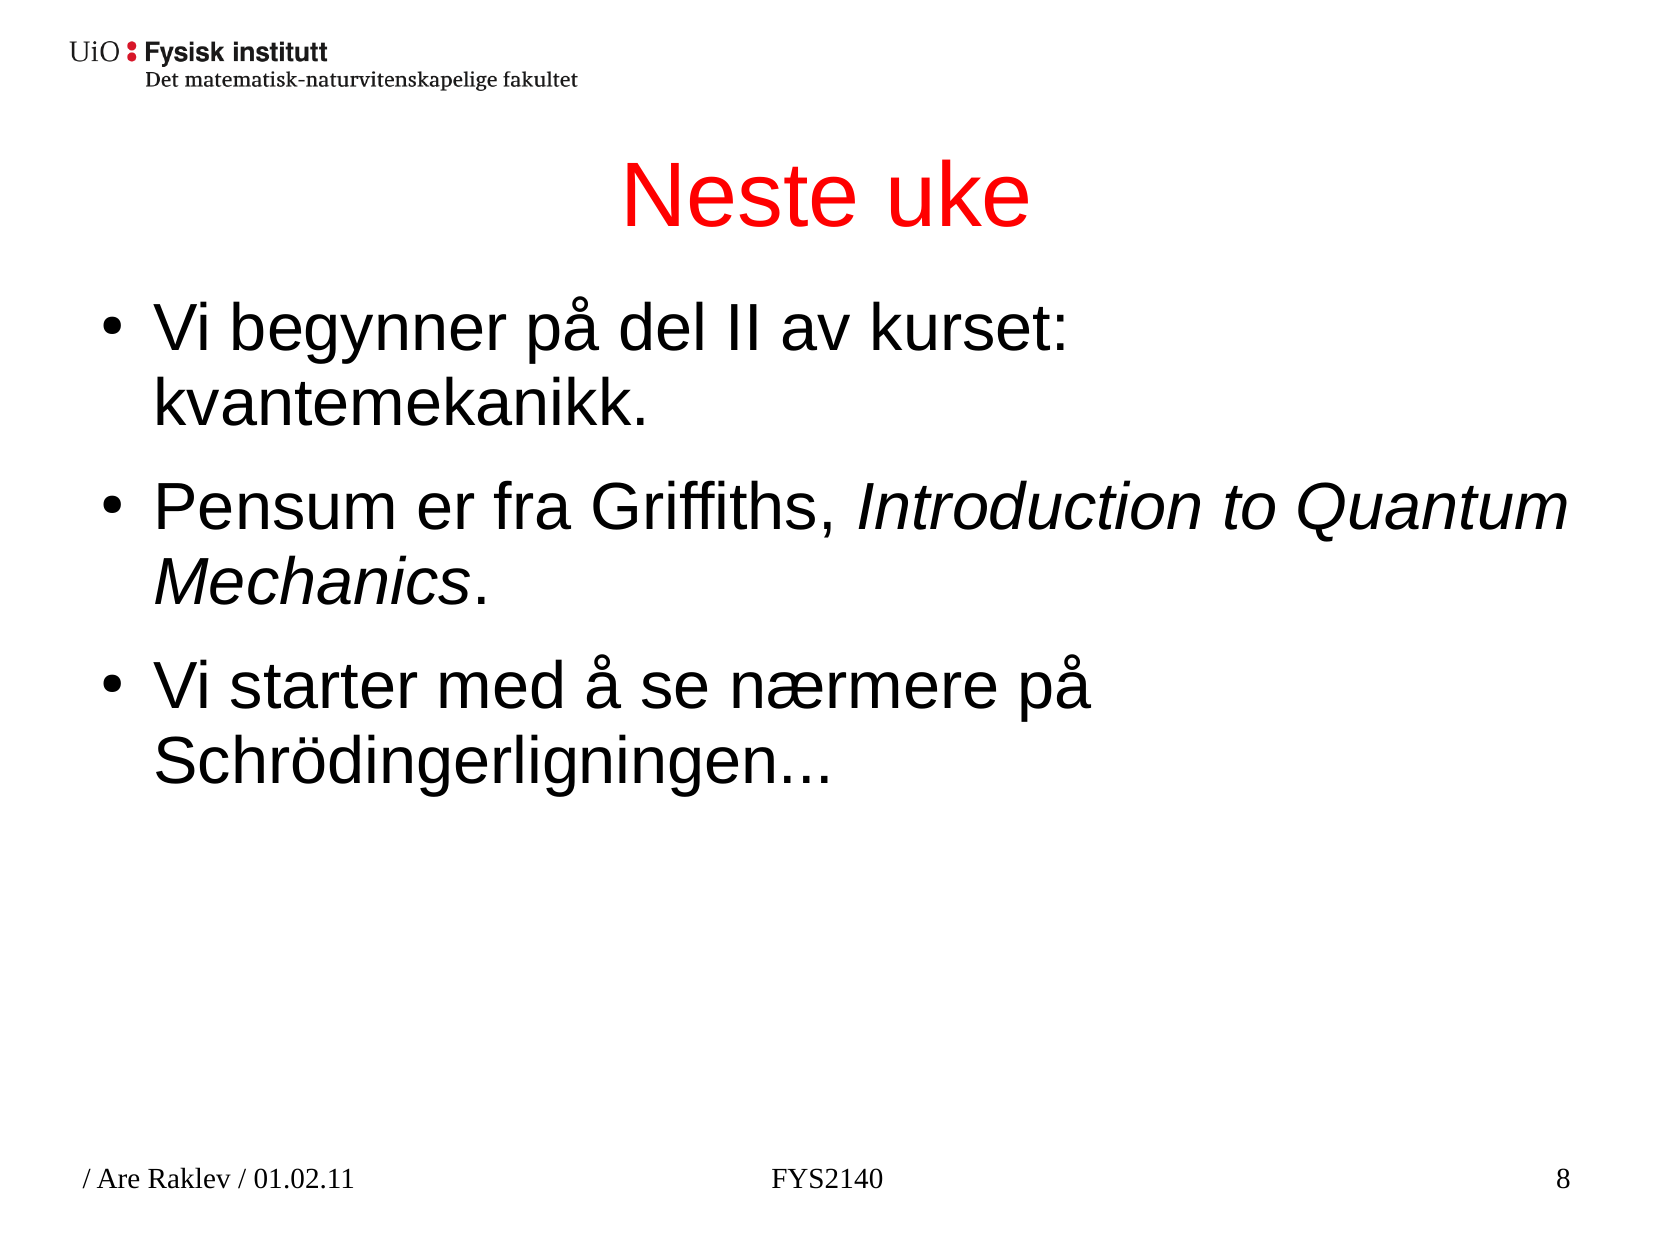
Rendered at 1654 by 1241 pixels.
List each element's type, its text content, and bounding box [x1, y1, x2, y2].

title Neste uke [82, 90, 1571, 290]
list Vi begynner på del II av kurset: kvantemekanikk. Pensum er fra Griffiths, Introduction to Quantum Mechanics. Vi starter med å se nærmere på Schrödingerligningen... [82, 290, 1576, 1094]
picture [68, 37, 581, 93]
